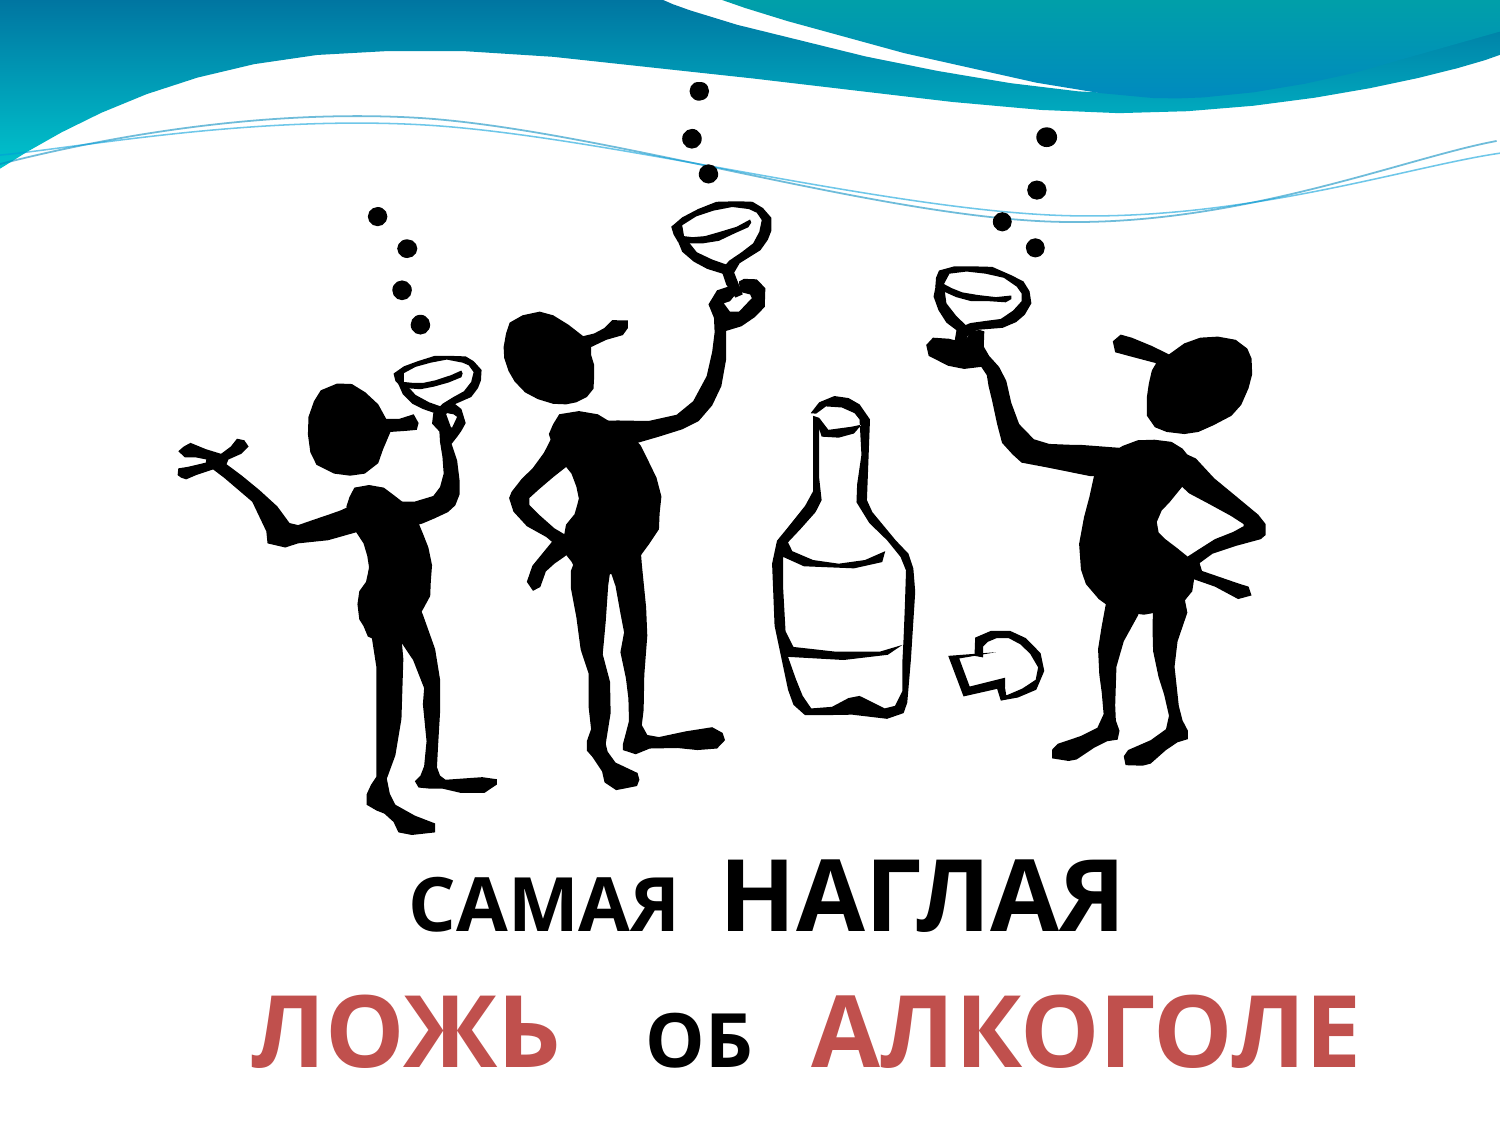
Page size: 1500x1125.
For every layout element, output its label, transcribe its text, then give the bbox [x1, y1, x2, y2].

text_box САМАЯ НАГЛАЯ ЛОЖЬ ОБ АЛКОГОЛЕ [81, 816, 1454, 1105]
picture [175, 82, 1266, 816]
